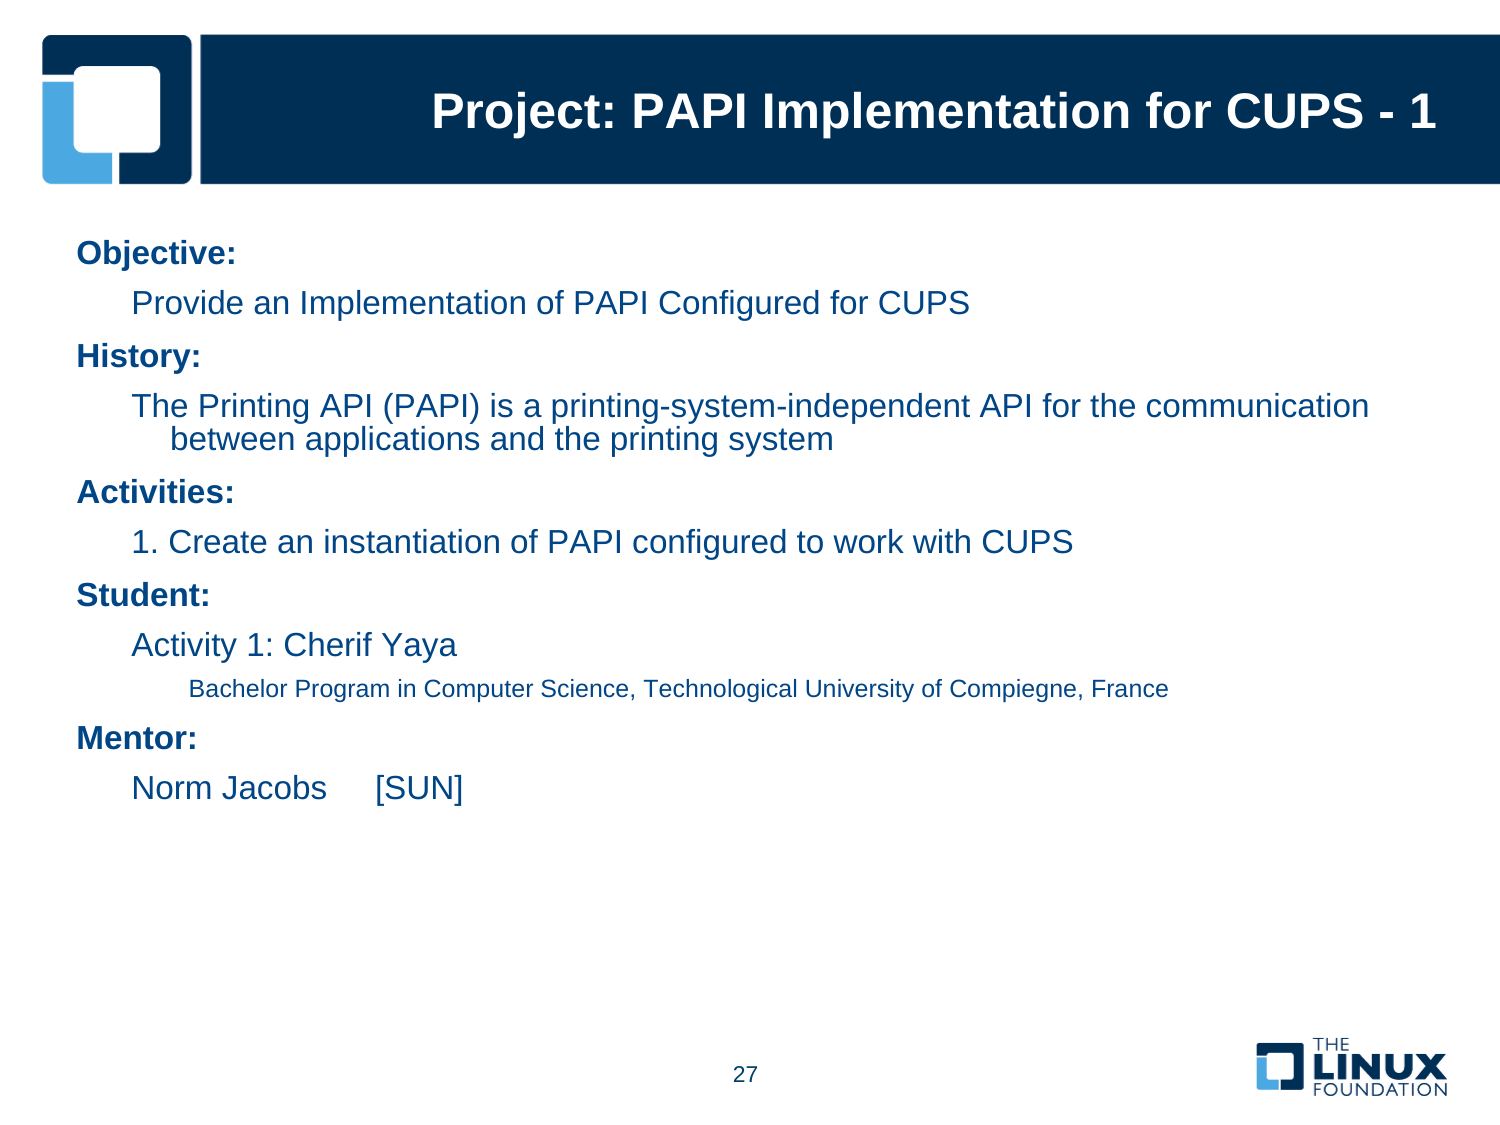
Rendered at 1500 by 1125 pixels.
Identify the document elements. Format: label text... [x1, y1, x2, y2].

list Objective: Provide an Implementation of PAPI Configured for CUPS History: The Printing API (PAPI) is a printing-system-independent API for the communication between applications and the printing system Activities: 1. Create an instantiation of PAPI configured to work with CUPS Student: Activity 1: Cherif Yaya Bachelor Program in Computer Science, Technological University of Compiegne, France Mentor: Norm Jacobs [SUN] [75, 237, 1438, 1001]
title Project: PAPI Implementation for CUPS - 1 [249, 44, 1438, 183]
picture [0, 0, 1500, 1125]
